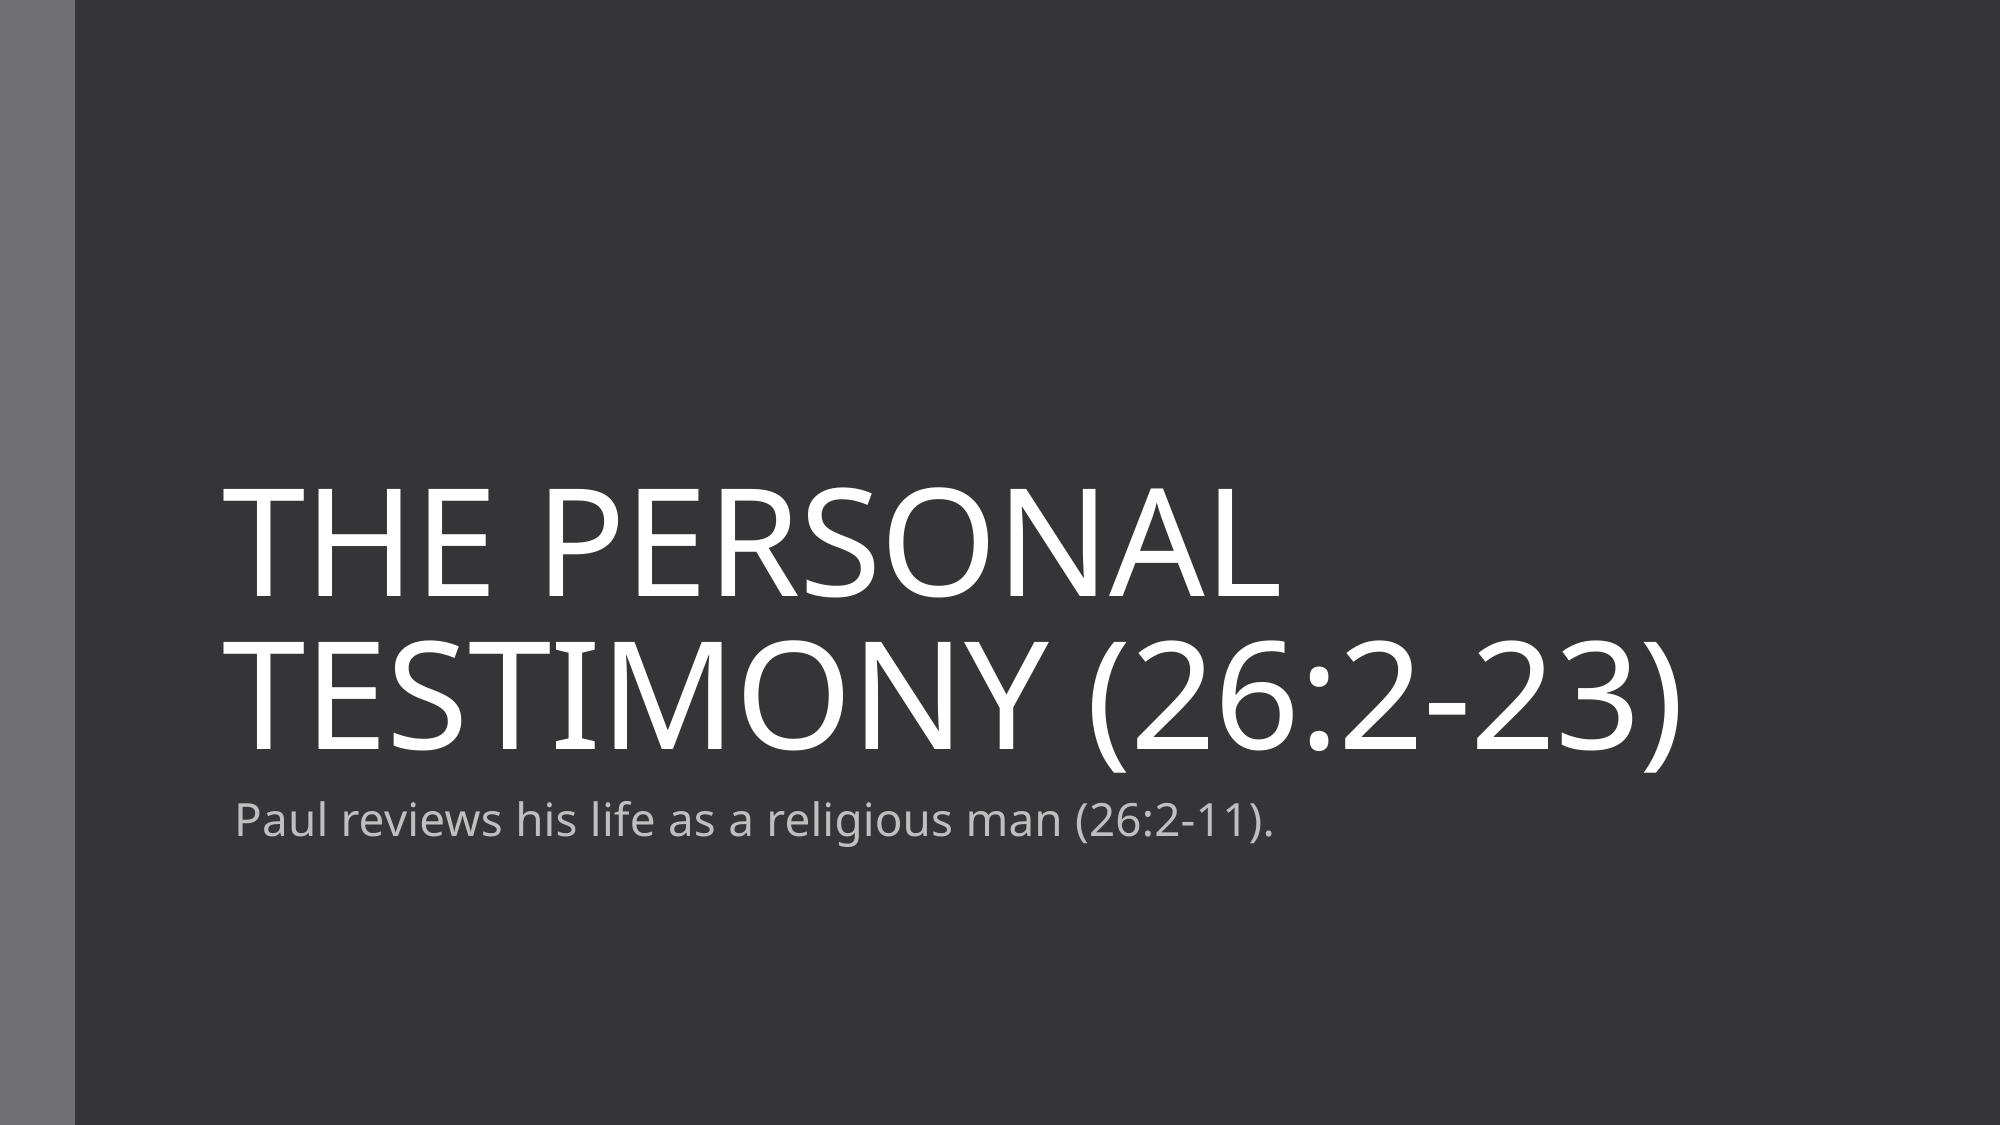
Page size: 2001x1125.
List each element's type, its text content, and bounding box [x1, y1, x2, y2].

subtitle Paul reviews his life as a religious man (26:2-11). [206, 787, 1752, 1066]
title THE PERSONAL TESTIMONY (26:2-23) [206, 124, 1752, 787]
